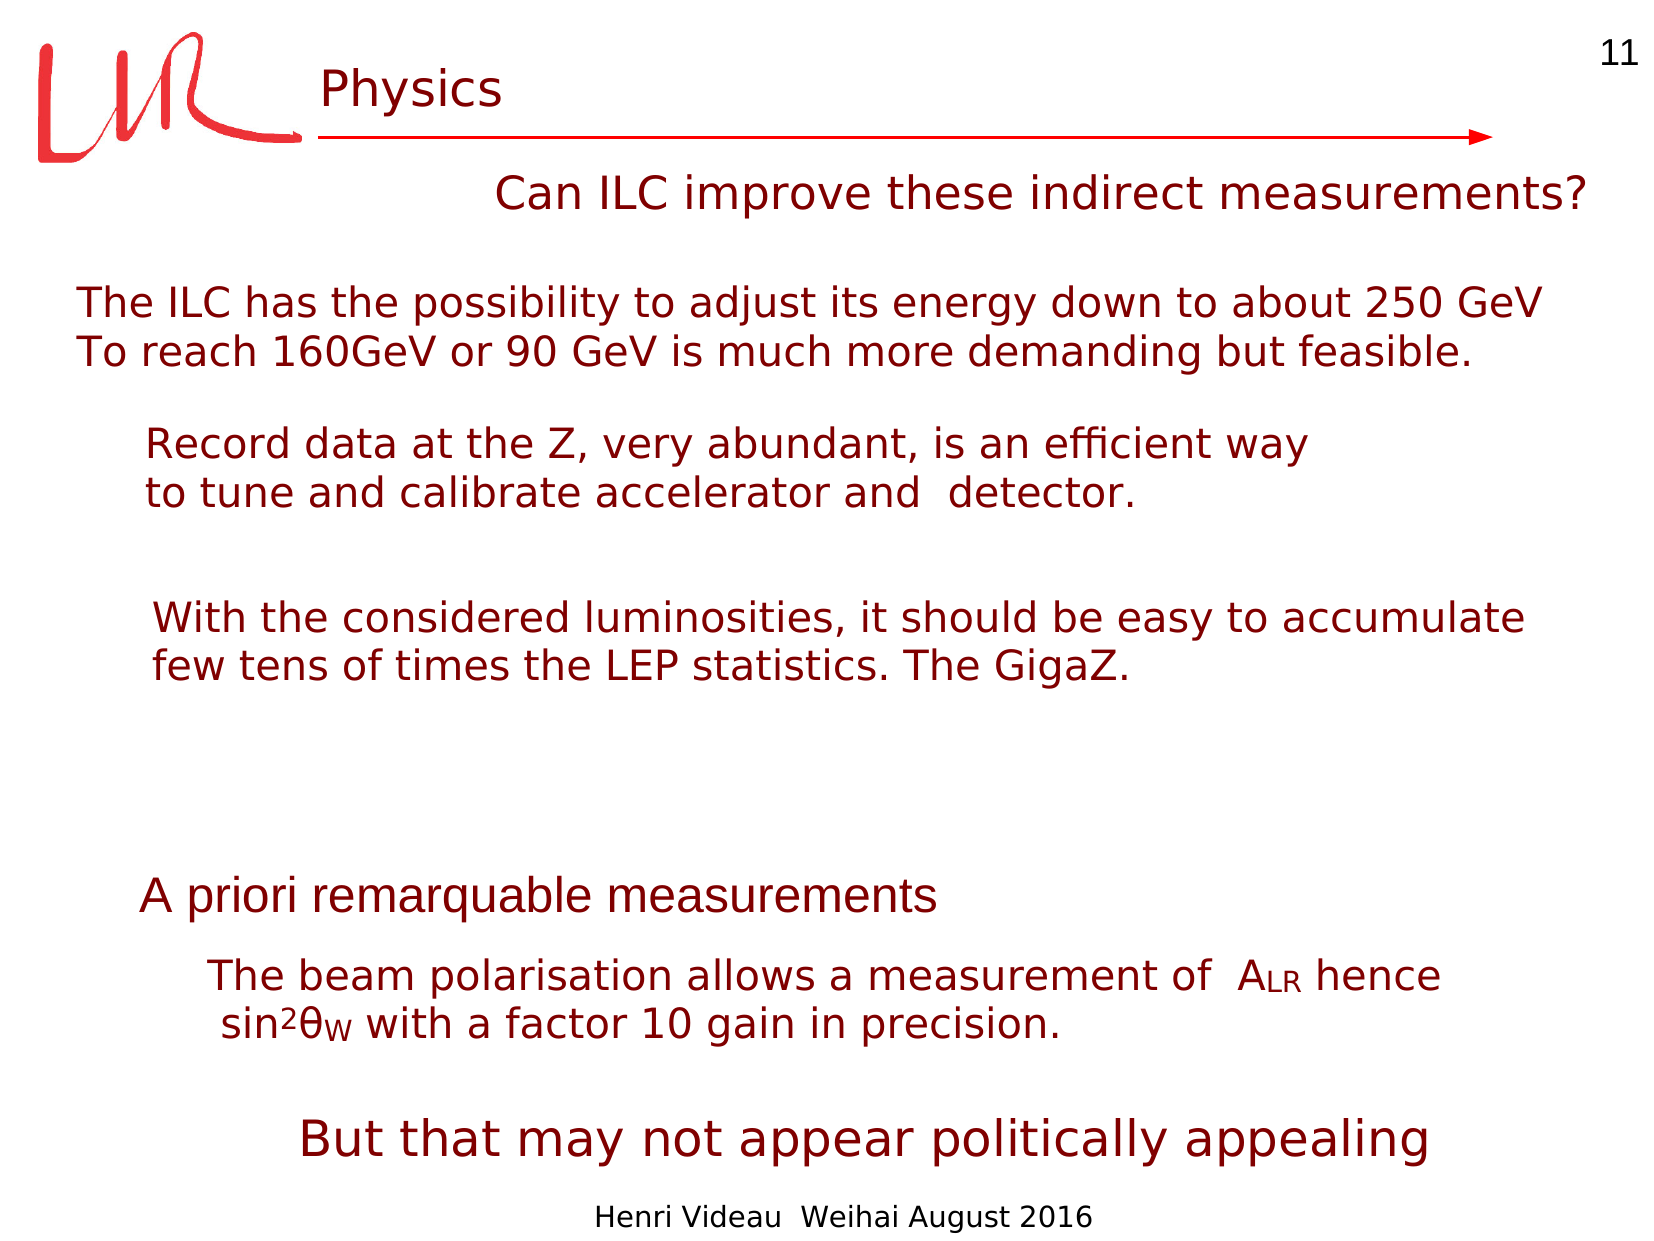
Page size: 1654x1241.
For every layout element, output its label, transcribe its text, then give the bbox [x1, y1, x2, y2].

text_box Can ILC improve these indirect measurements? [494, 167, 1598, 224]
text_box A priori remarquable measurements [139, 866, 939, 923]
text_box But that may not appear politically appealing [298, 1109, 1483, 1169]
text_box Record data at the Z, very abundant, is an efficient way to tune and calibrate accelerator and detector. [144, 420, 1349, 520]
picture [38, 32, 302, 163]
text_box With the considered luminosities, it should be easy to accumulate few tens of times the LEP statistics. The GigaZ. [151, 593, 1530, 691]
text_box The ILC has the possibility to adjust its energy down to about 250 GeV To reach 160GeV or 90 GeV is much more demanding but feasible. [76, 279, 1545, 392]
text_box The beam polarisation allows a measurement of ALR hence sin2θW with a factor 10 gain in precision. [207, 951, 1521, 1093]
